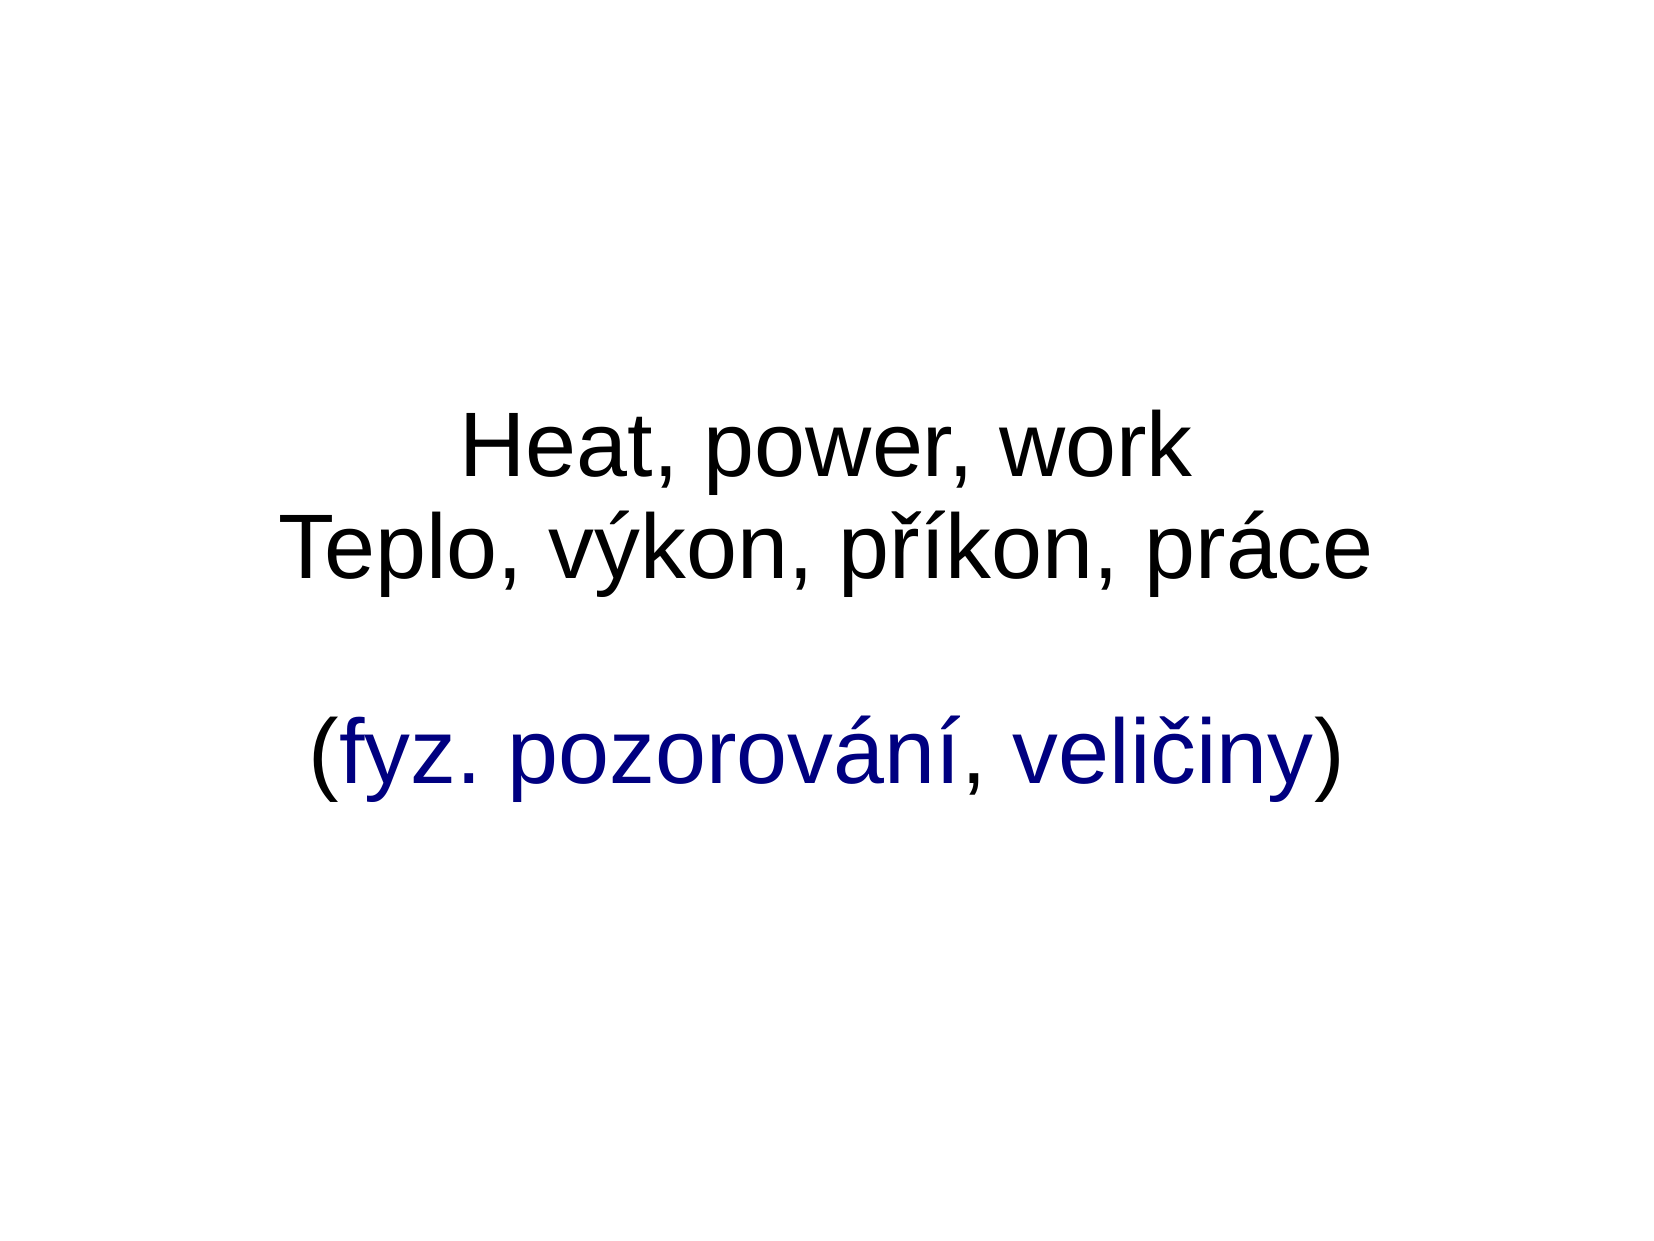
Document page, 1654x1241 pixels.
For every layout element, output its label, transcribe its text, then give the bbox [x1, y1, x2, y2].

title Heat, power, work Teplo, výkon, příkon, práce (fyz. pozorování, veličiny) [82, 393, 1571, 804]
